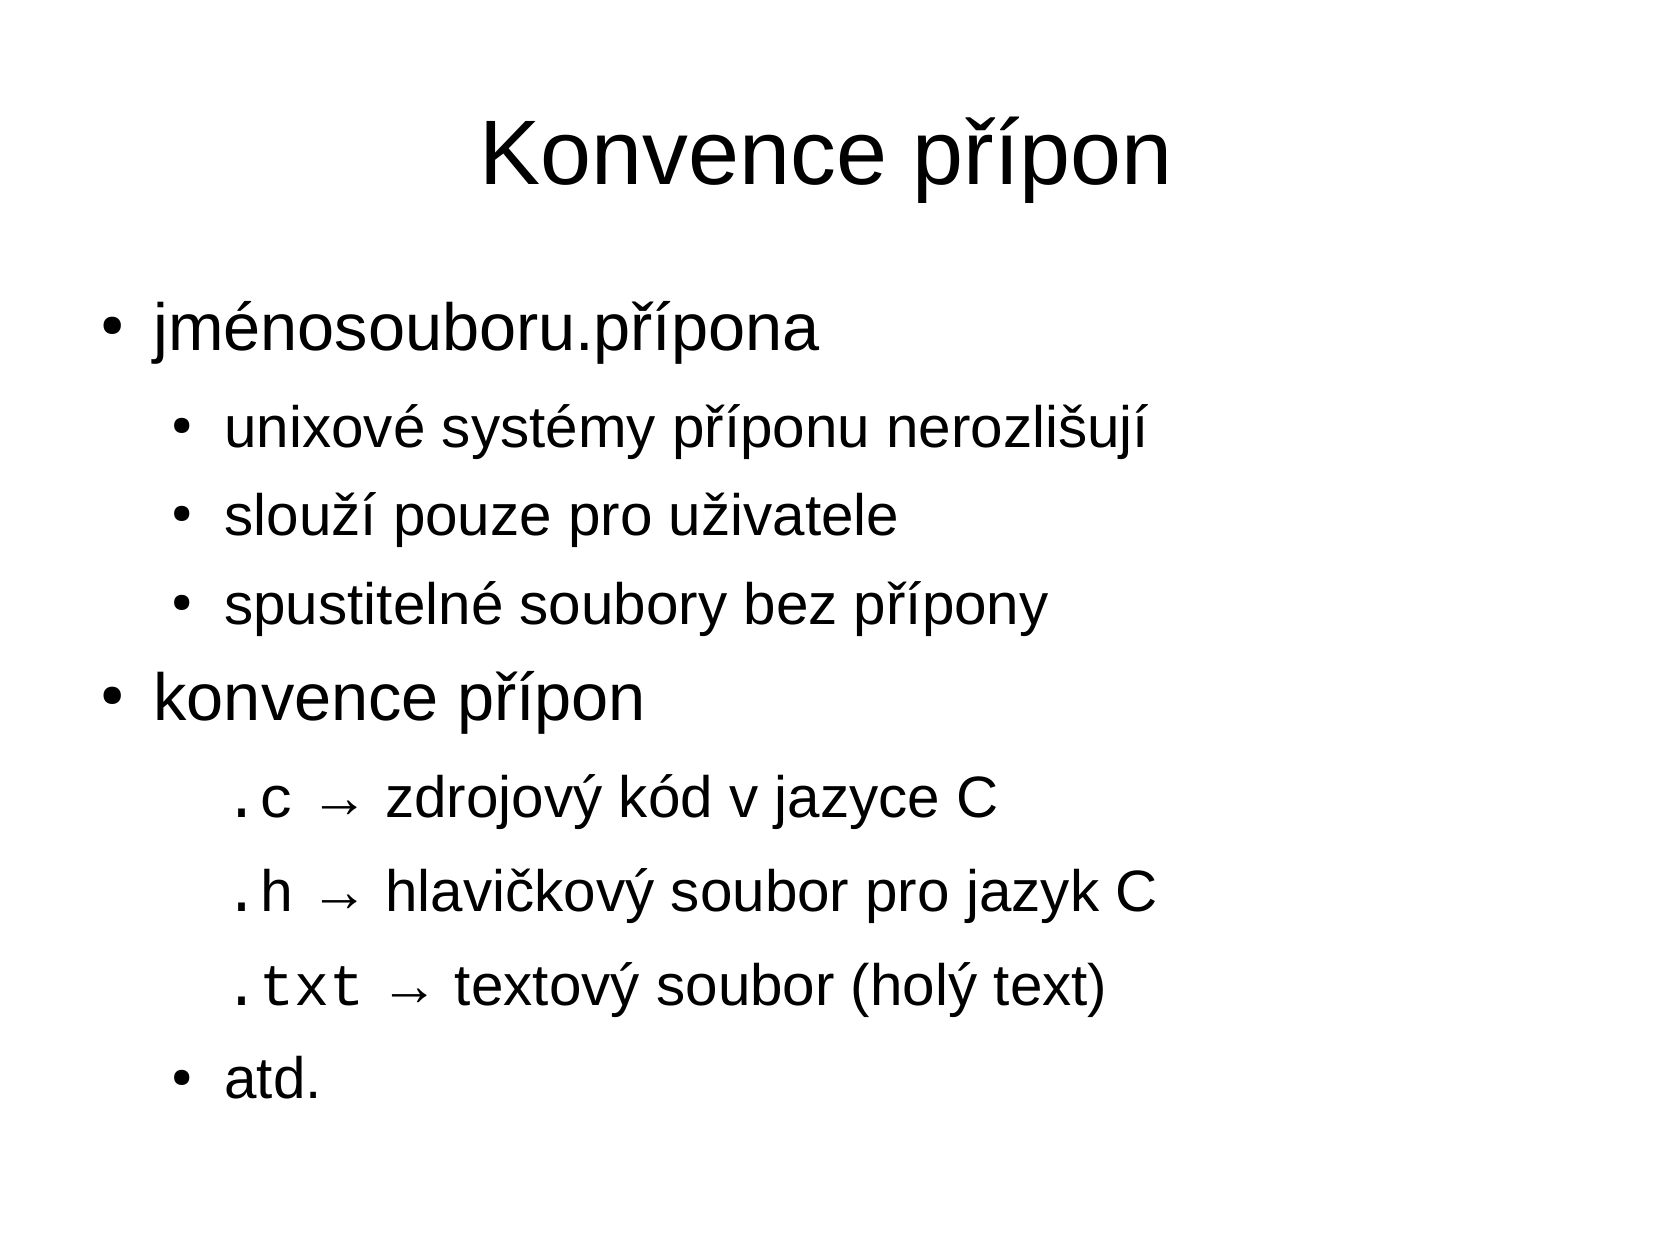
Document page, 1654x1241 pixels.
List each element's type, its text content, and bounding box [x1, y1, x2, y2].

title Konvence přípon [82, 56, 1571, 250]
list jménosouboru.přípona unixové systémy příponu nerozlišují slouží pouze pro uživatele spustitelné soubory bez přípony konvence přípon .c → zdrojový kód v jazyce C .h → hlavičkový soubor pro jazyk C .txt → textový soubor (holý text) atd. [82, 290, 1571, 1105]
